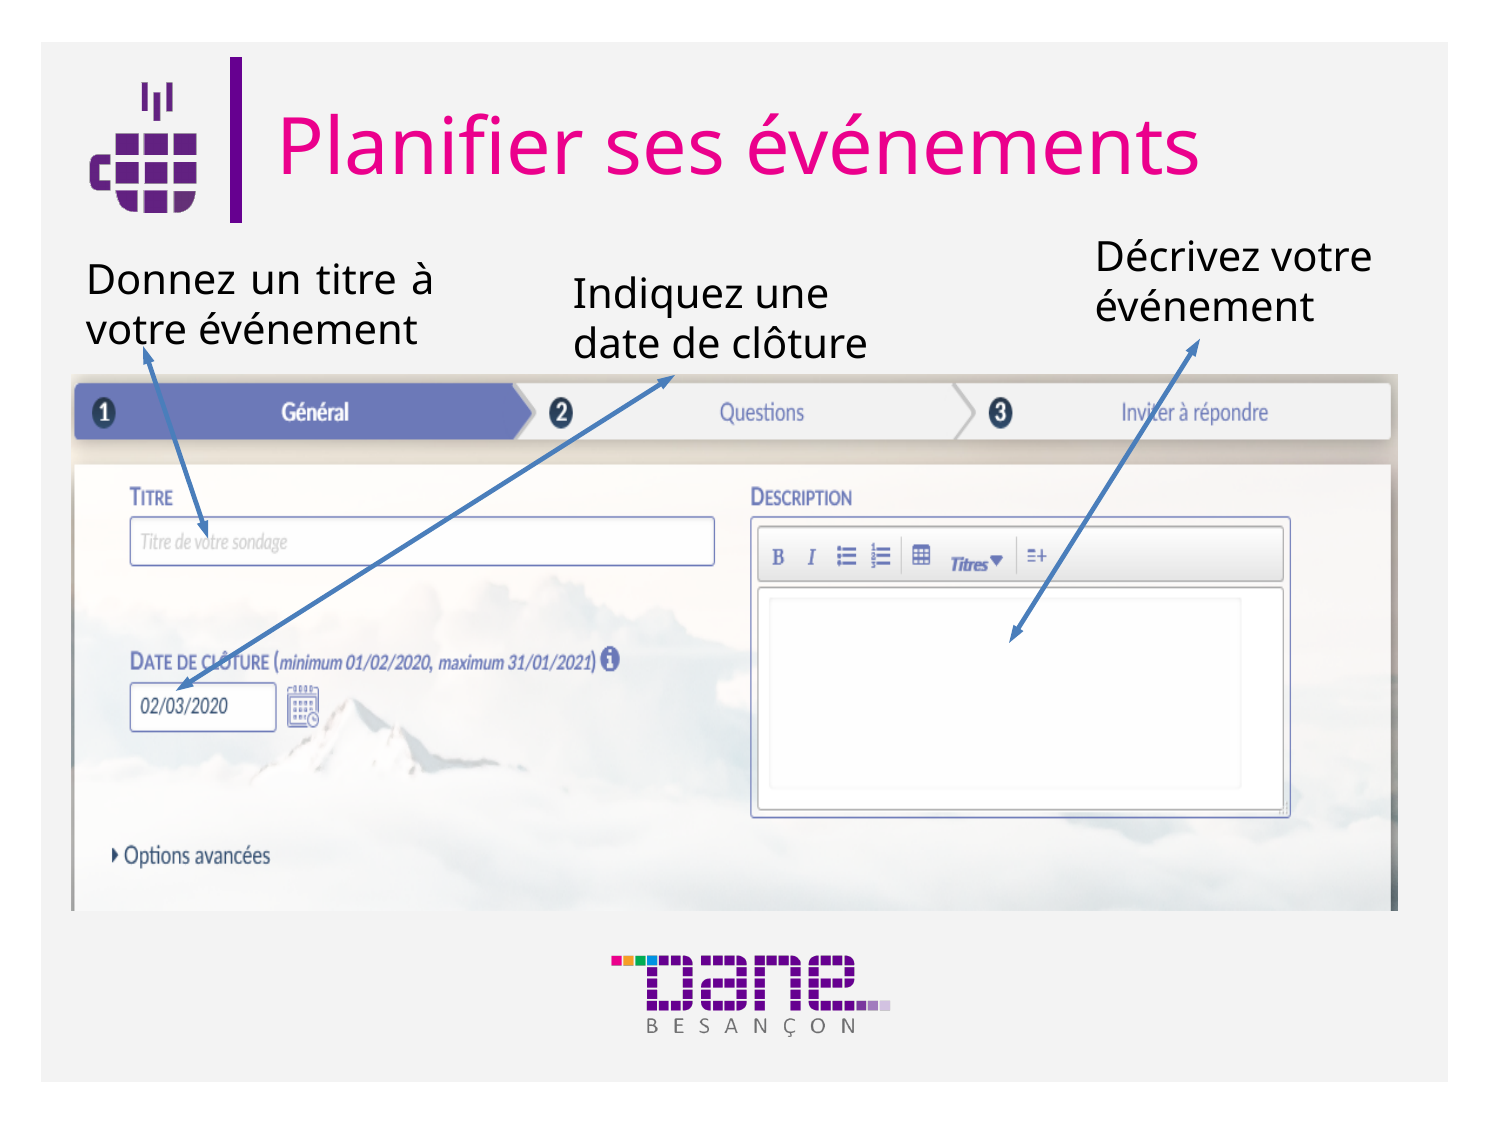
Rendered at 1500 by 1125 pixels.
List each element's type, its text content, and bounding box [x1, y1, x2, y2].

picture [71, 73, 209, 222]
text_box [230, 57, 242, 223]
text_box Décrivez votre événement [1079, 222, 1398, 339]
picture [71, 374, 1398, 911]
text_box Planifier ses événements [262, 88, 1224, 193]
text_box Donnez un titre à votre événement [71, 245, 455, 346]
picture [607, 952, 893, 1039]
text_box Indiquez une date de clôture [558, 258, 942, 375]
